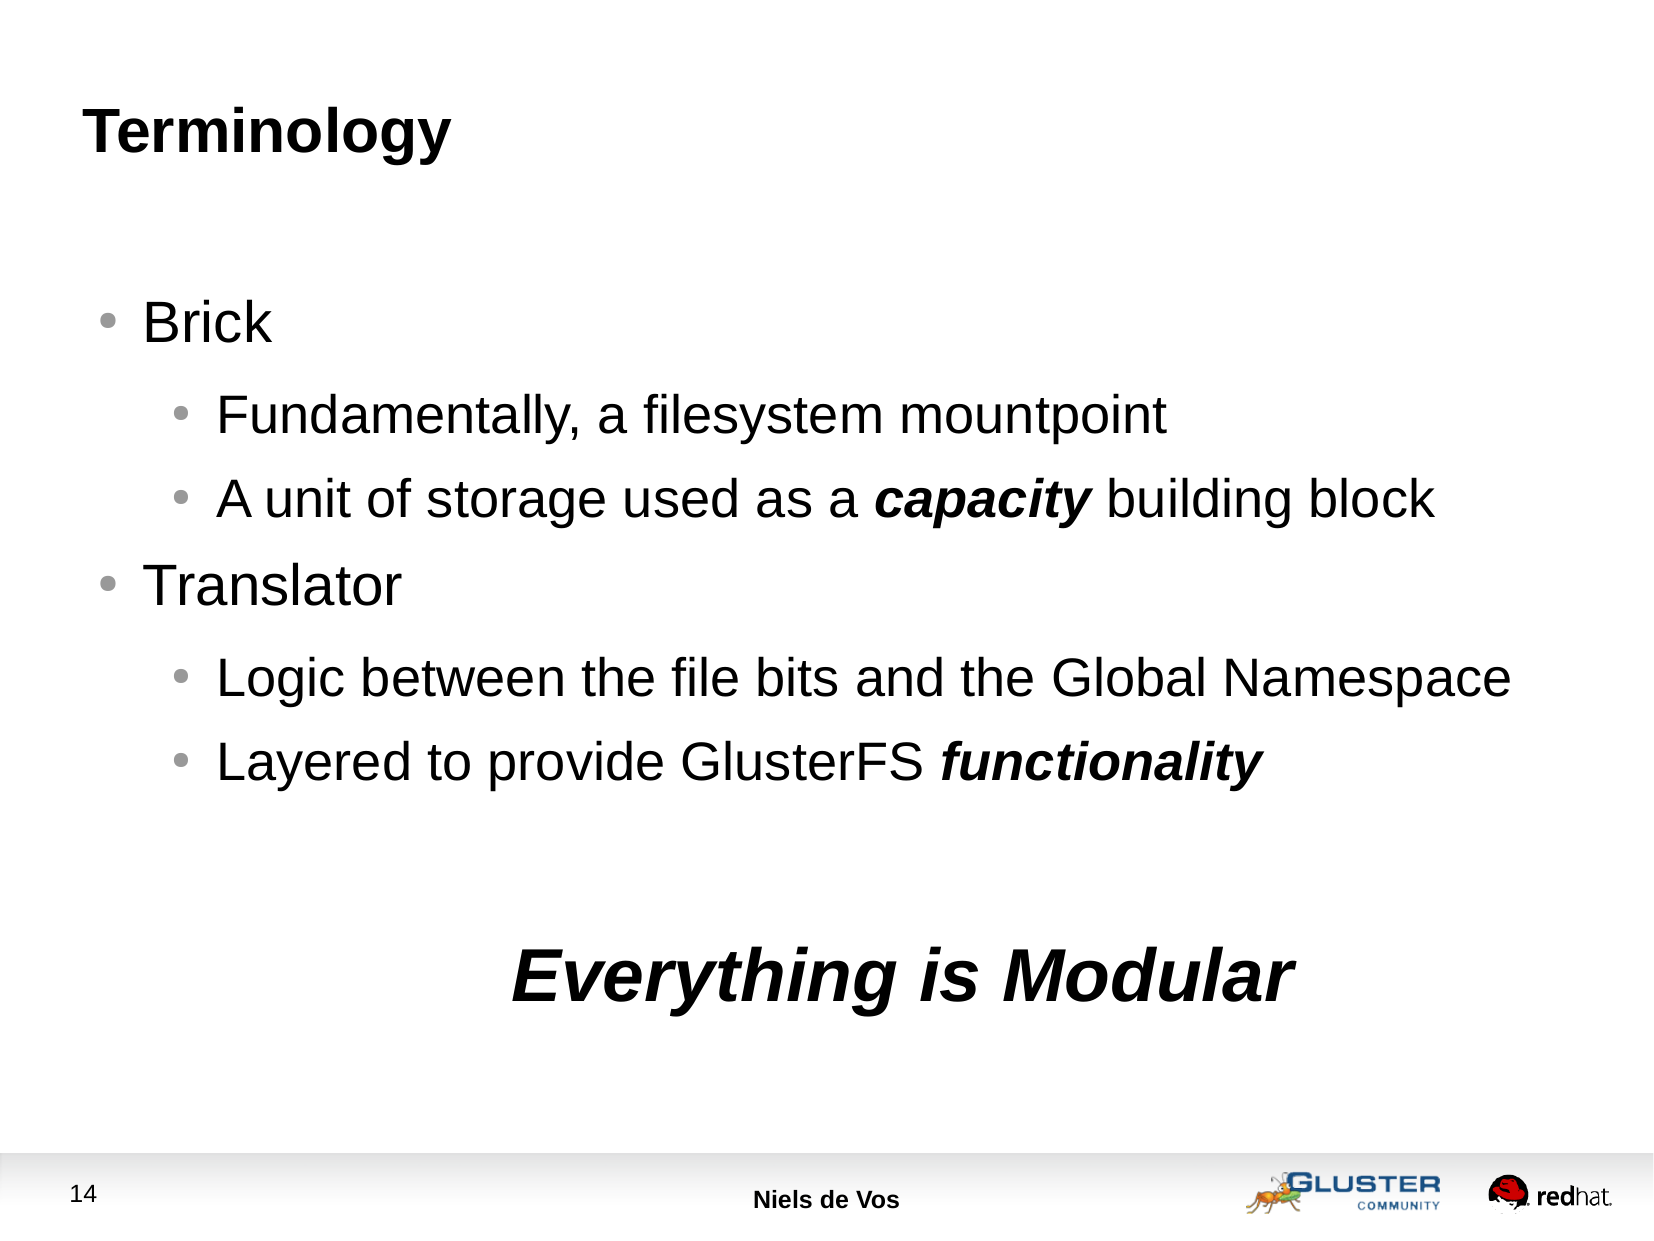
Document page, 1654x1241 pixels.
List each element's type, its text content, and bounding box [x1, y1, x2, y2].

text_box Everything is Modular [496, 925, 1310, 1027]
picture [0, 1153, 1654, 1238]
title Terminology [82, 49, 1571, 257]
list Brick Fundamentally, a filesystem mountpoint A unit of storage used as a capacity building block Translator Logic between the file bits and the Global Namespace Layered to provide GlusterFS functionality [82, 290, 1571, 1109]
